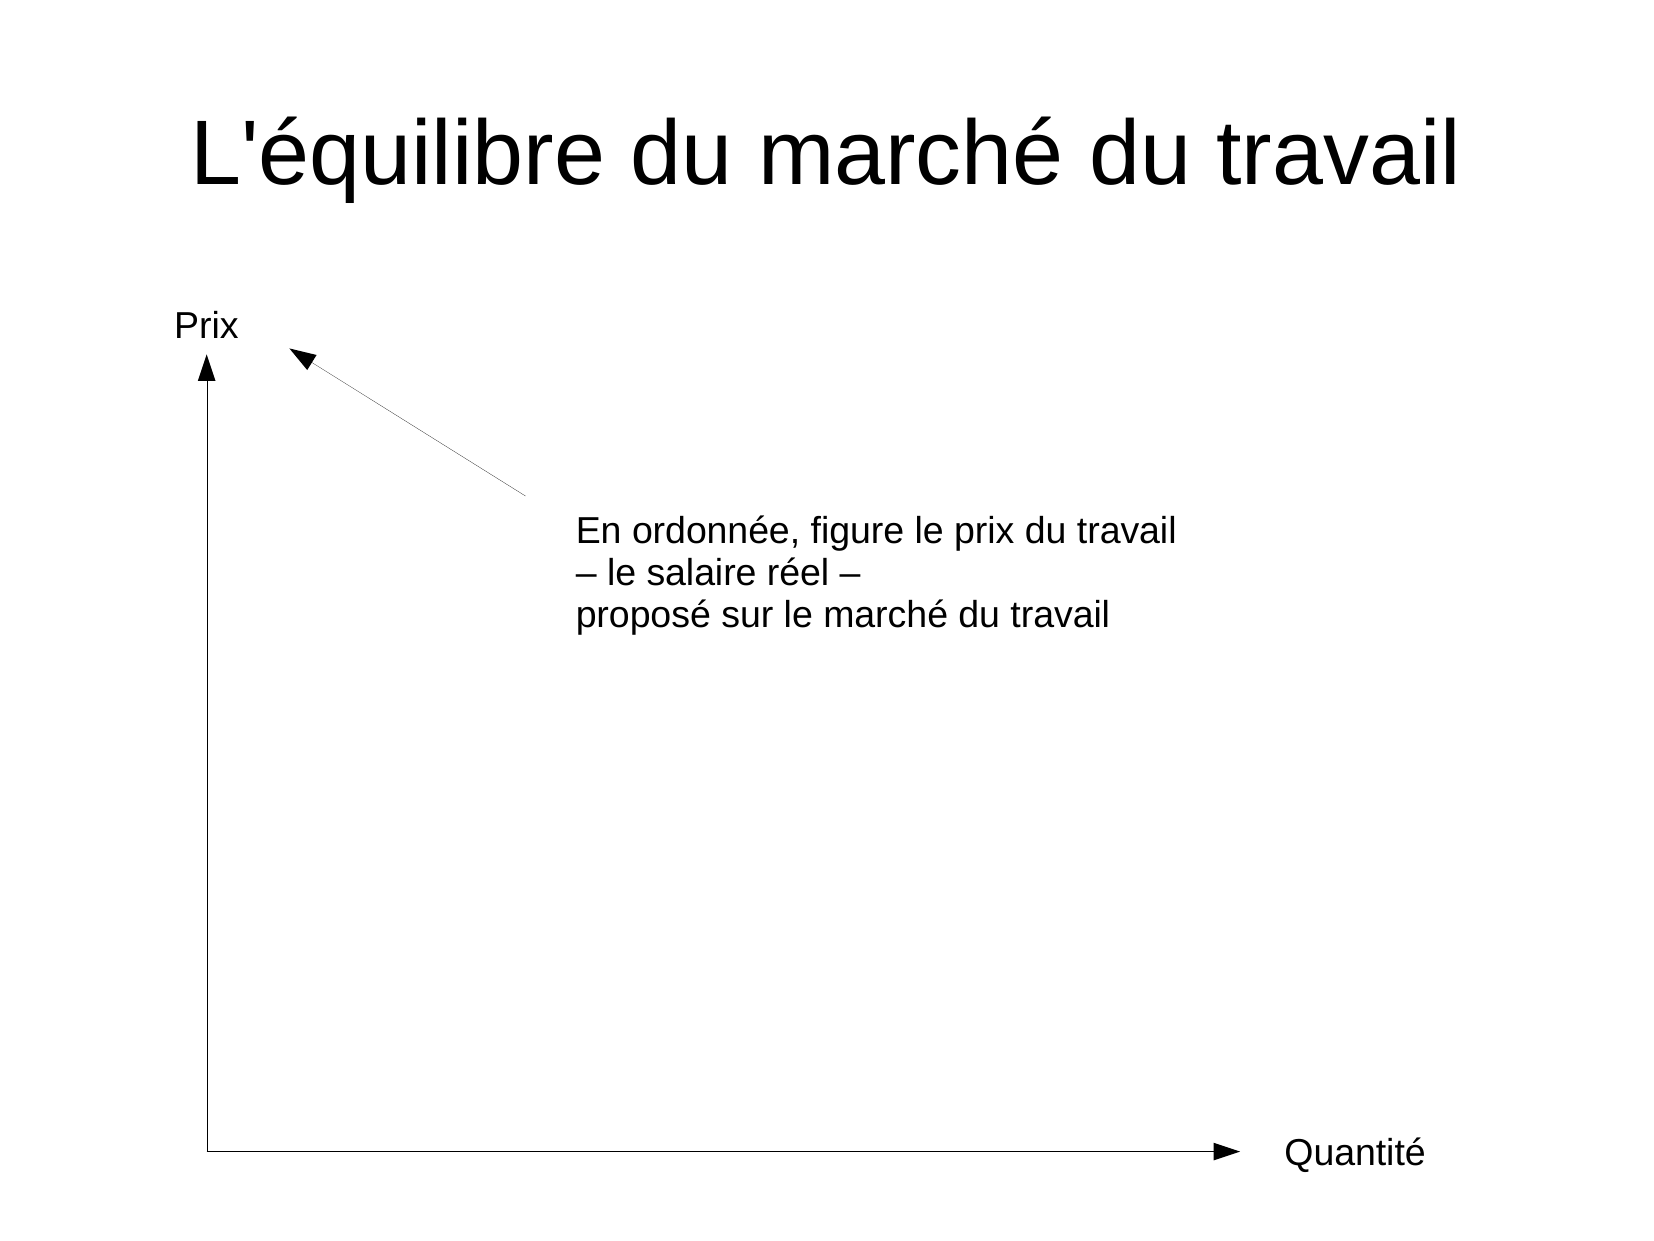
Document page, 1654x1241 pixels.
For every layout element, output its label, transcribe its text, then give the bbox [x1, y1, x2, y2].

text_box Prix [159, 297, 254, 355]
text_box Quantité [1269, 1124, 1442, 1182]
title L'équilibre du marché du travail [82, 49, 1571, 257]
text_box En ordonnée, figure le prix du travail – le salaire réel – proposé sur le marché du travail [561, 501, 1194, 643]
